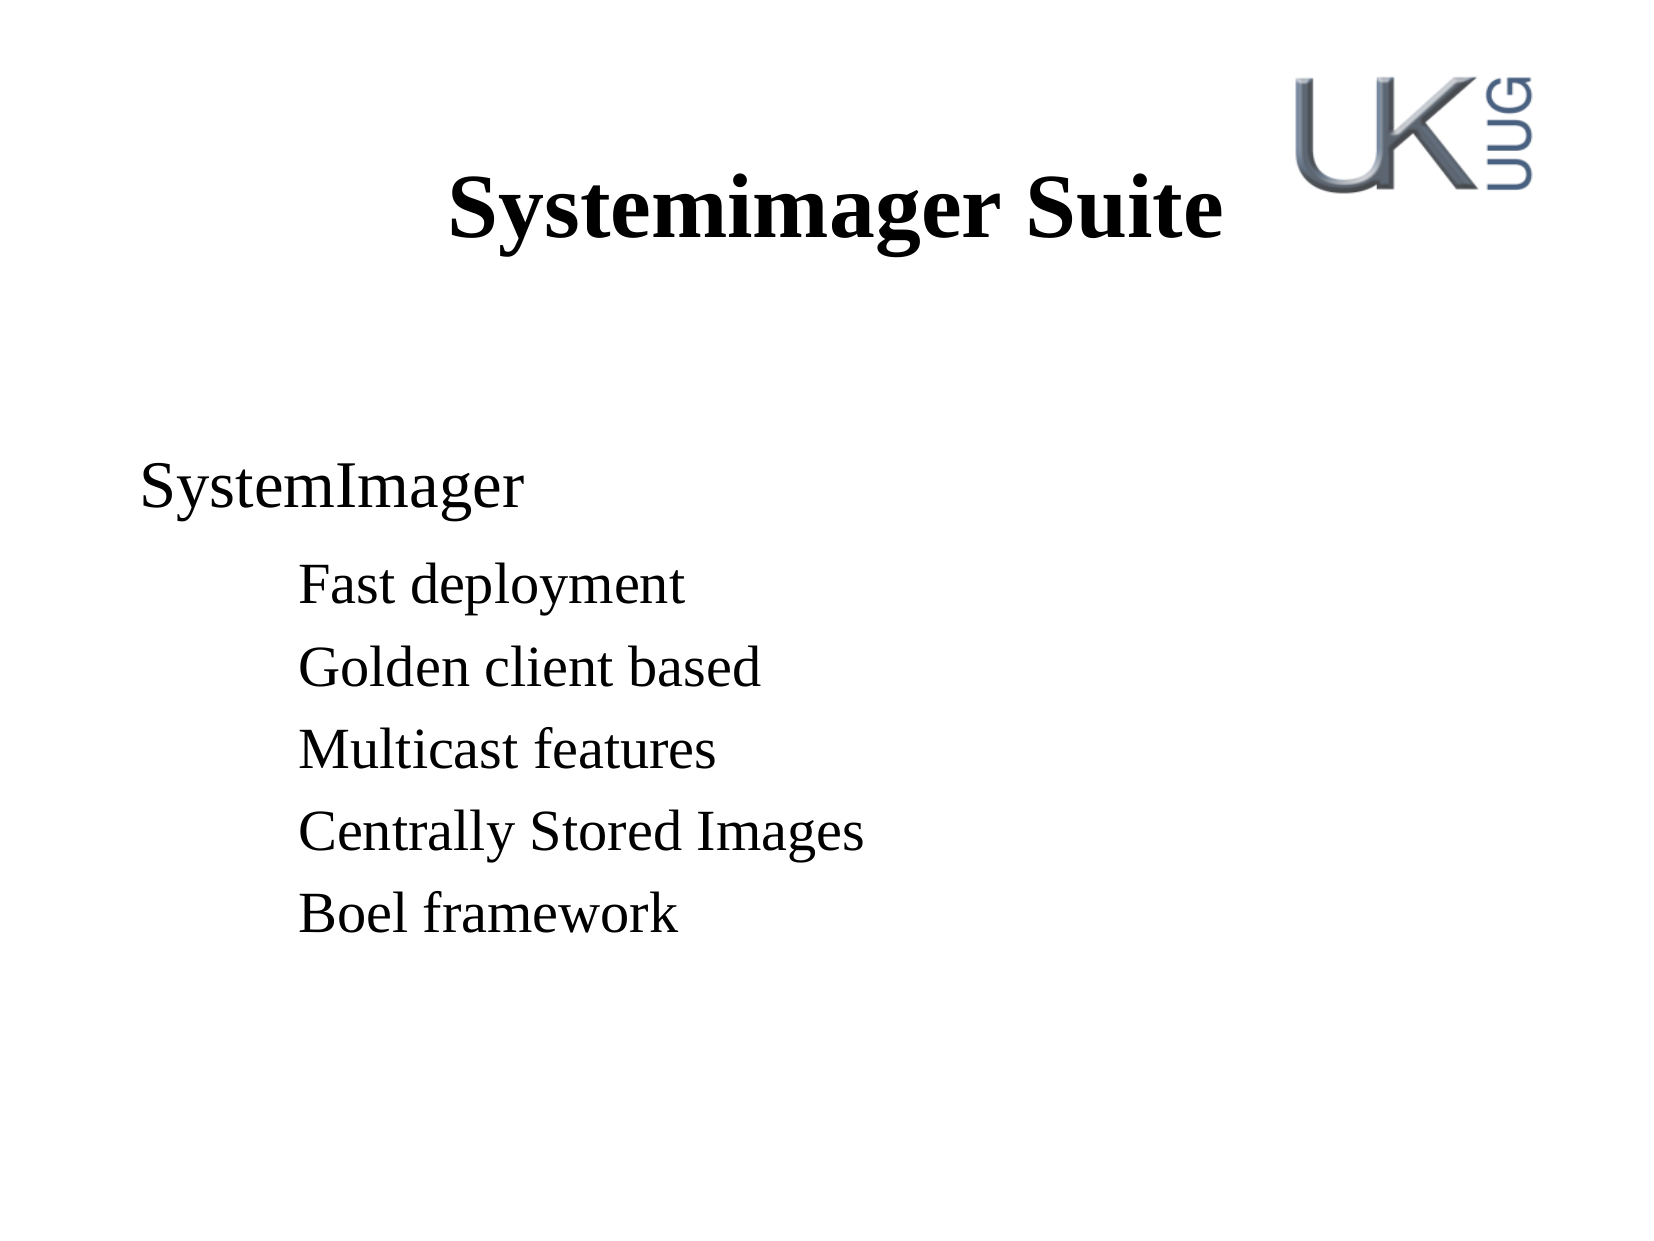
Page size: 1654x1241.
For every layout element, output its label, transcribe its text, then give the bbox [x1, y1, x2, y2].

list SystemImager Fast deployment Golden client based Multicast features Centrally Stored Images Boel framework [121, 344, 1534, 1127]
title Systemimager Suite [121, 102, 1534, 311]
picture [1289, 74, 1538, 196]
